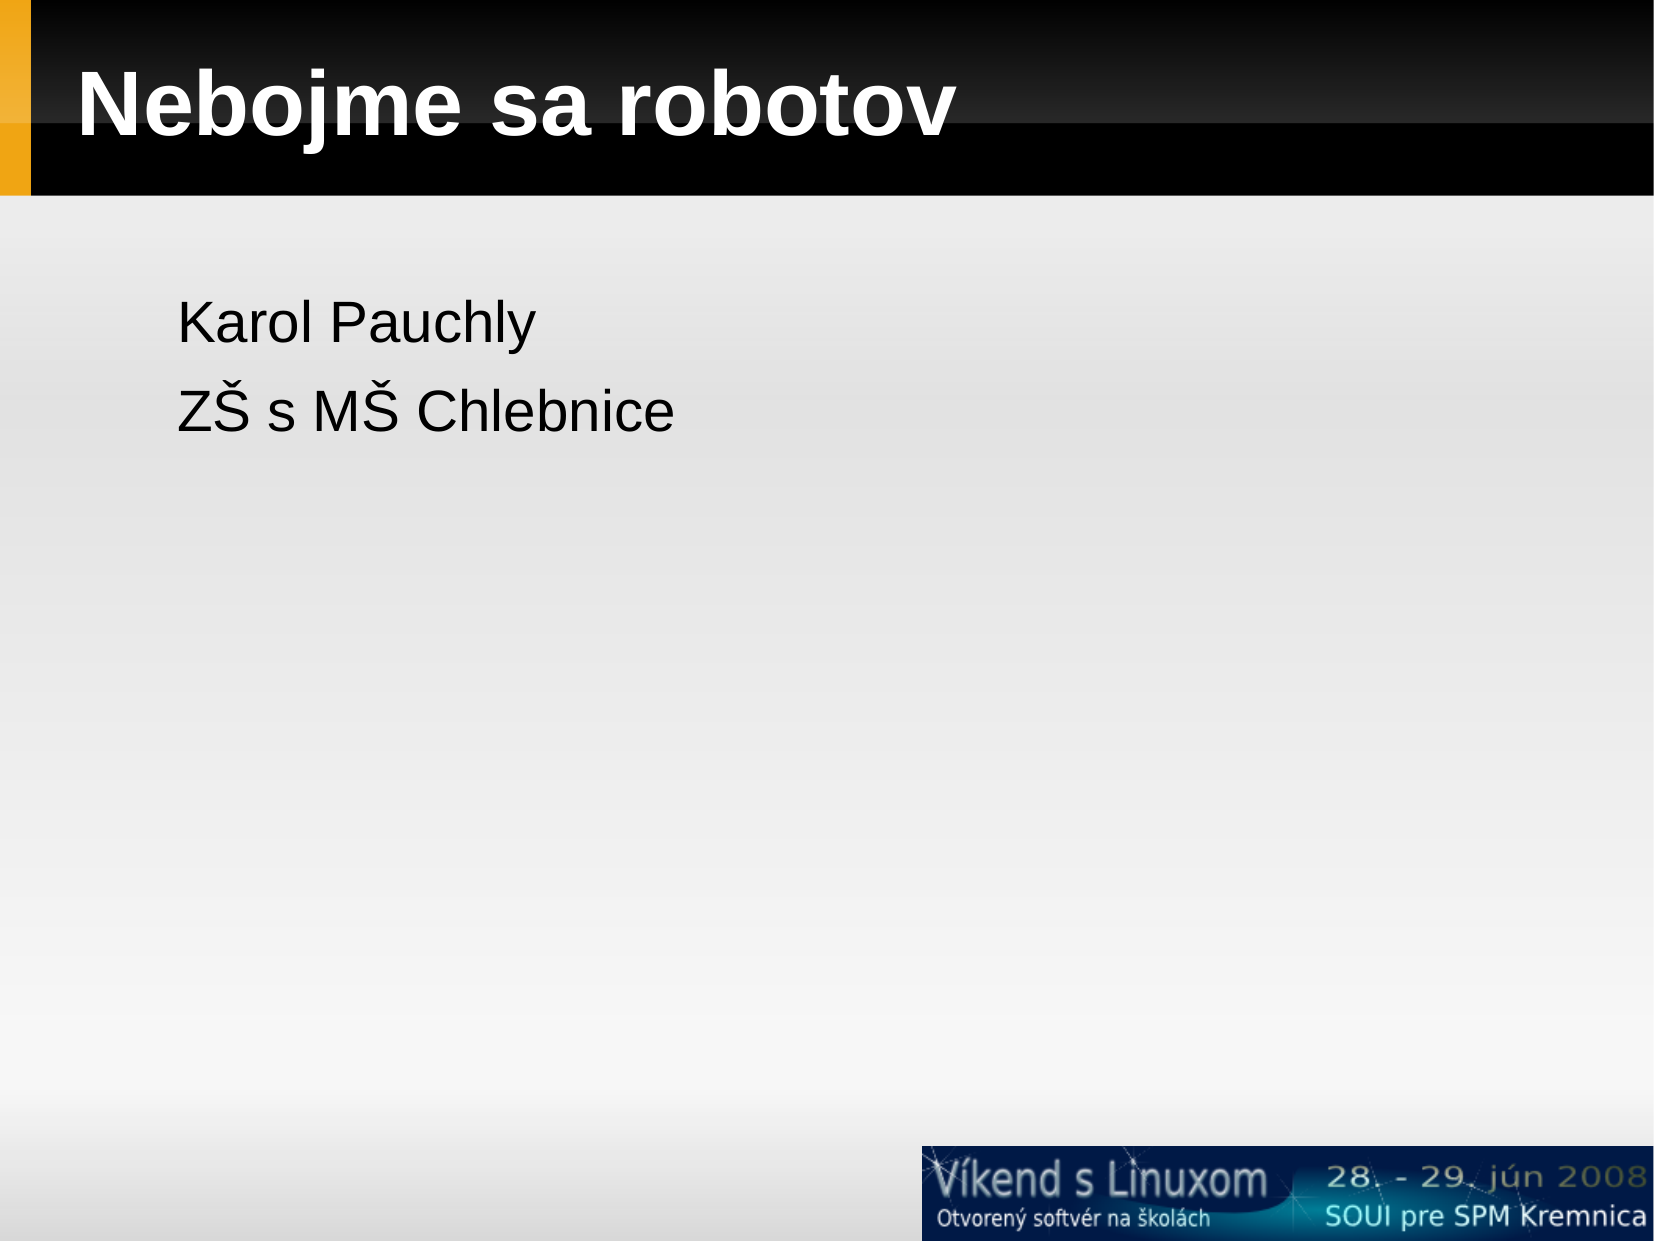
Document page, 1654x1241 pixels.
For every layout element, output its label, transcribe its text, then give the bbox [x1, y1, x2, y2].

list Karol Pauchly ZŠ s MŠ Chlebnice [82, 290, 1571, 1094]
picture [0, 0, 1654, 1241]
title Nebojme sa robotov [76, 7, 1565, 200]
